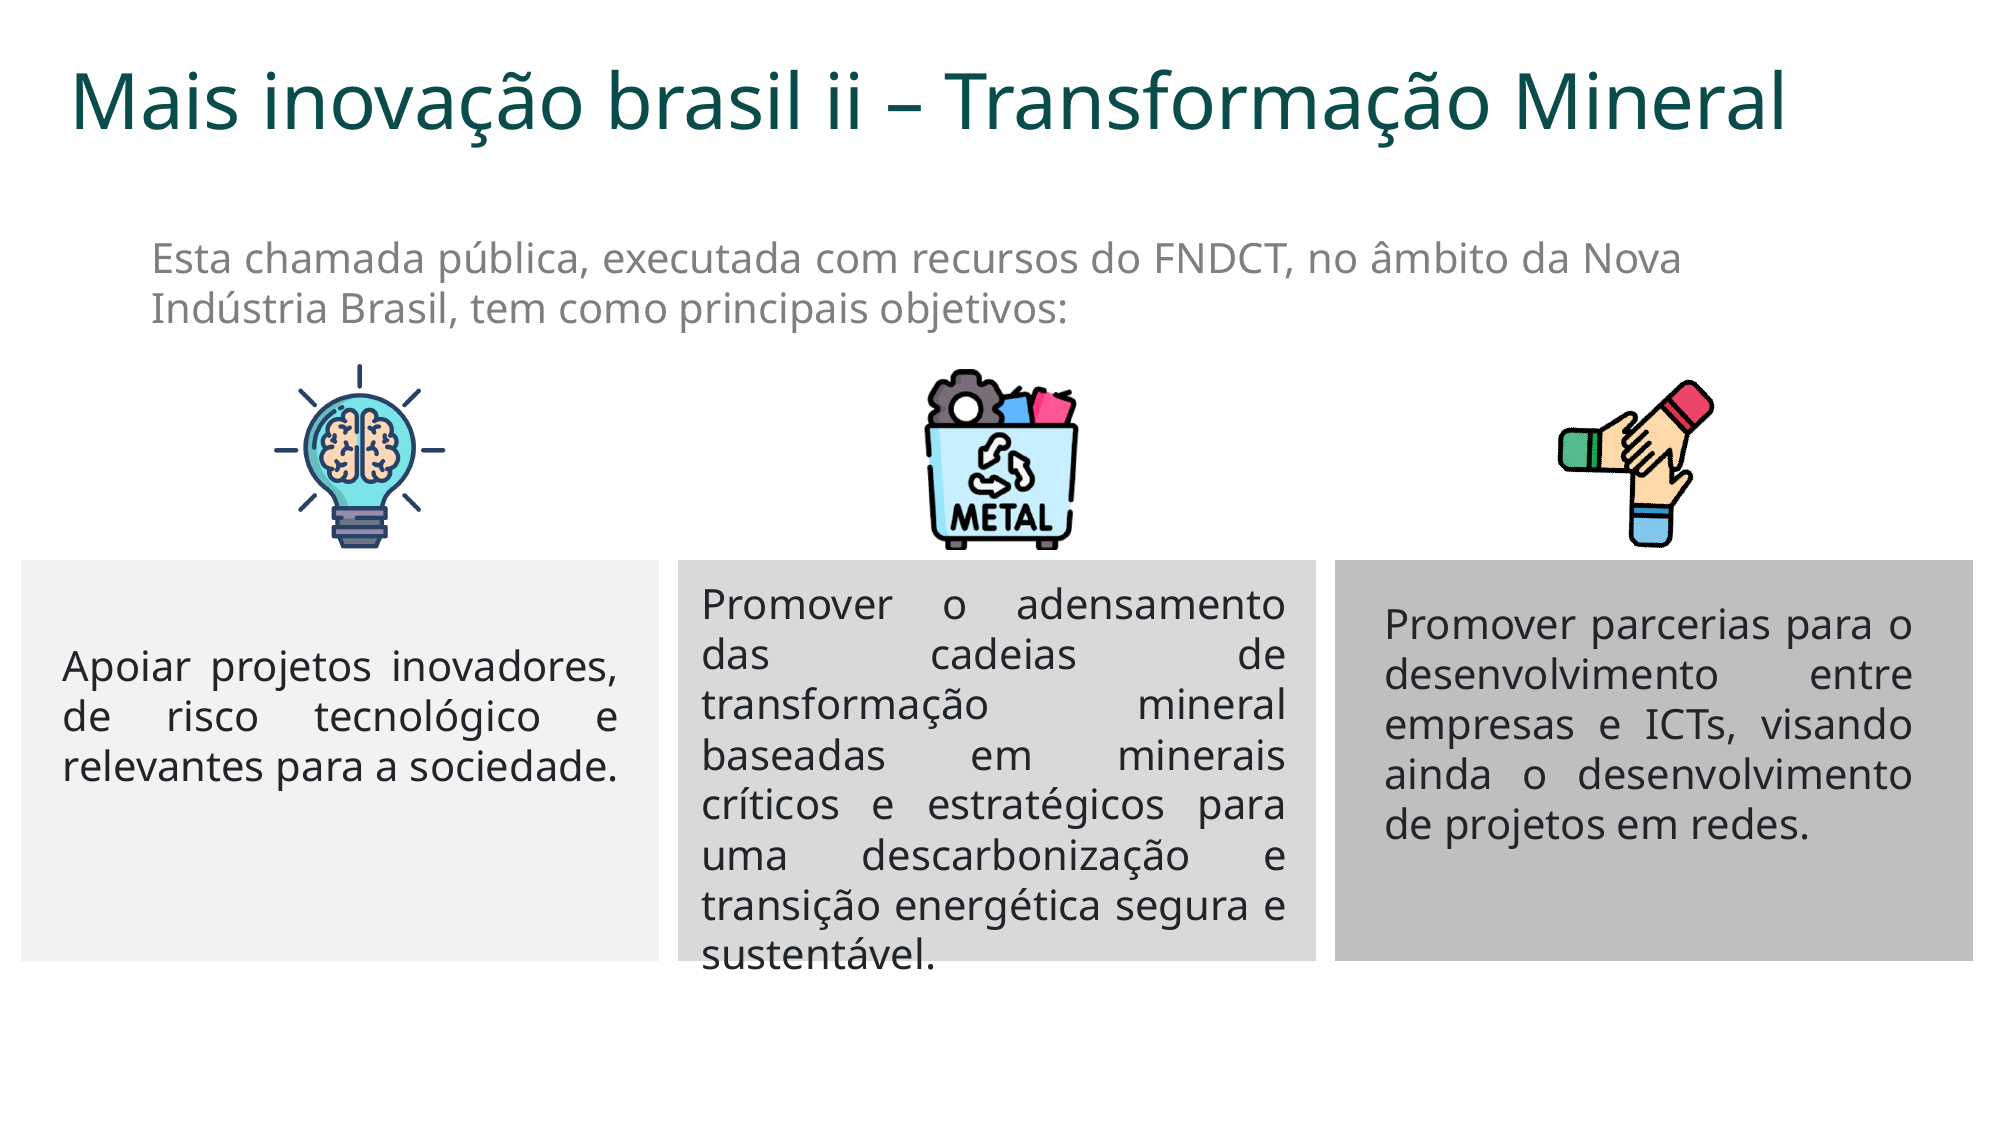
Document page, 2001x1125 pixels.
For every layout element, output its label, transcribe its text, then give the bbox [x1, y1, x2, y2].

text_box [1335, 560, 1973, 961]
text_box [678, 560, 1316, 961]
text_box Promover parcerias para o desenvolvimento entre empresas e ICTs, visando ainda o desenvolvimento de projetos em redes. [1369, 590, 1929, 856]
text_box Promover o adensamento das cadeias de transformação mineral baseadas em minerais críticos e estratégicos para uma descarbonização e transição energética segura e sustentável. [686, 571, 1302, 986]
text_box Esta chamada pública, executada com recursos do FNDCT, no âmbito da Nova Indústria Brasil, tem como principais objetivos: [136, 225, 1876, 340]
picture [266, 363, 453, 550]
picture [1543, 340, 1764, 561]
picture [918, 369, 1082, 550]
text_box [21, 560, 659, 961]
text_box Apoiar projetos inovadores, de risco tecnológico e relevantes para a sociedade. [48, 632, 635, 797]
text_box Mais inovação brasil ii – Transformação Mineral [49, 17, 1938, 180]
